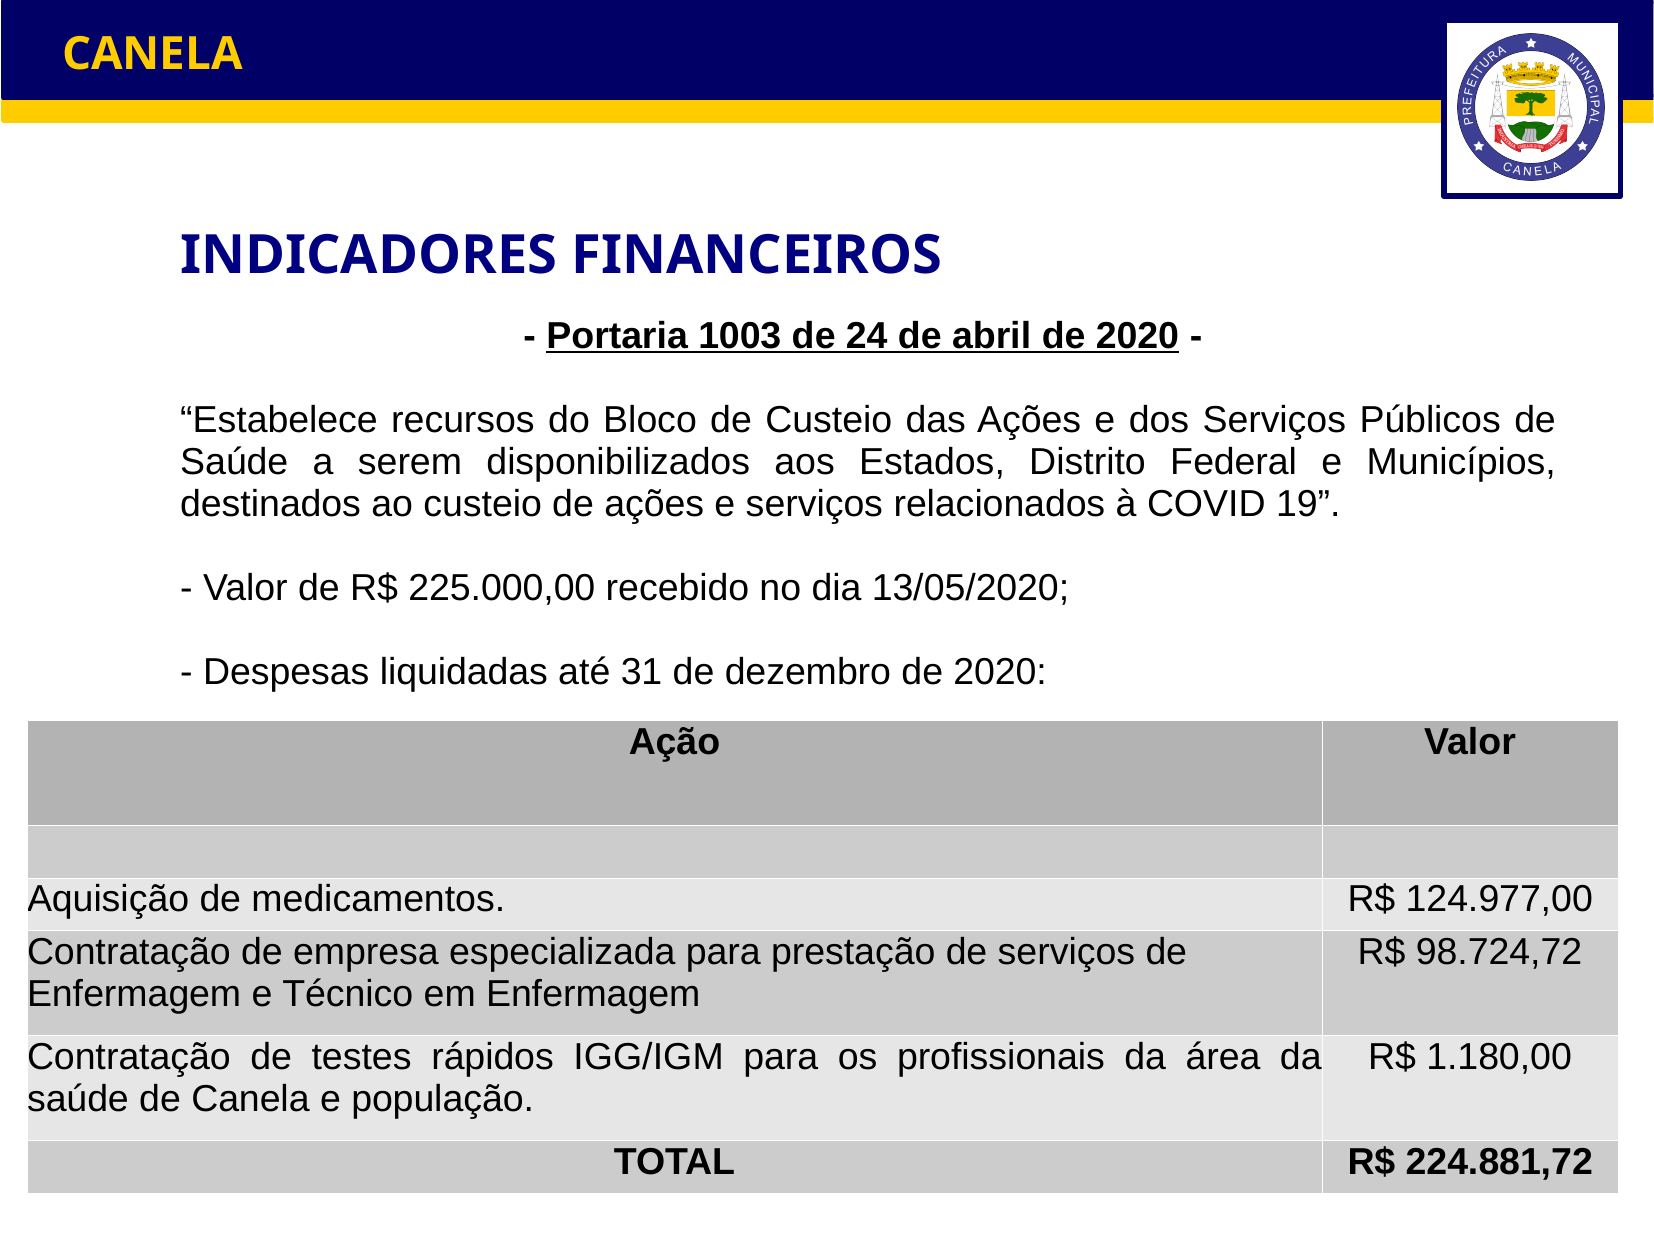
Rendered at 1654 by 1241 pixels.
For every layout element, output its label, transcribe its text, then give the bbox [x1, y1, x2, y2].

table_header Valor [1323, 721, 1618, 825]
table_cell Contratação de testes rápidos IGG/IGM para os profissionais da área da saúde de Canela e população. [28, 1036, 1322, 1140]
table_cell TOTAL [28, 1141, 1322, 1193]
table_cell R$ 1.180,00 [1323, 1036, 1618, 1140]
table_cell [28, 826, 1322, 878]
table_cell R$ 124.977,00 [1323, 879, 1618, 930]
text_box CANELA [47, 13, 853, 93]
text_box INDICADORES FINANCEIROS [165, 208, 1441, 307]
picture [1457, 33, 1605, 181]
text_box [3, 0, 1654, 197]
table_cell R$ 98.724,72 [1323, 931, 1618, 1035]
table_header Ação [28, 721, 1322, 825]
table_cell [1323, 826, 1618, 878]
table_cell R$ 224.881,72 [1323, 1141, 1618, 1193]
table_cell Contratação de empresa especializada para prestação de serviços de Enfermagem e Técnico em Enfermagem [28, 931, 1322, 1035]
text_box - Portaria 1003 de 24 de abril de 2020 - “Estabelece recursos do Bloco de Custeio das Ações e dos Serviços Públicos de Saúde a serem disponibilizados aos Estados, Distrito Federal e Municípios, destinados ao custeio de ações e serviços relacionados à COVID 19”. - Valor de R$ 225.000,00 recebido no dia 13/05/2020; - Despesas liquidadas até 31 de dezembro de 2020: [165, 307, 1571, 720]
table_cell Aquisição de medicamentos. [28, 879, 1322, 930]
